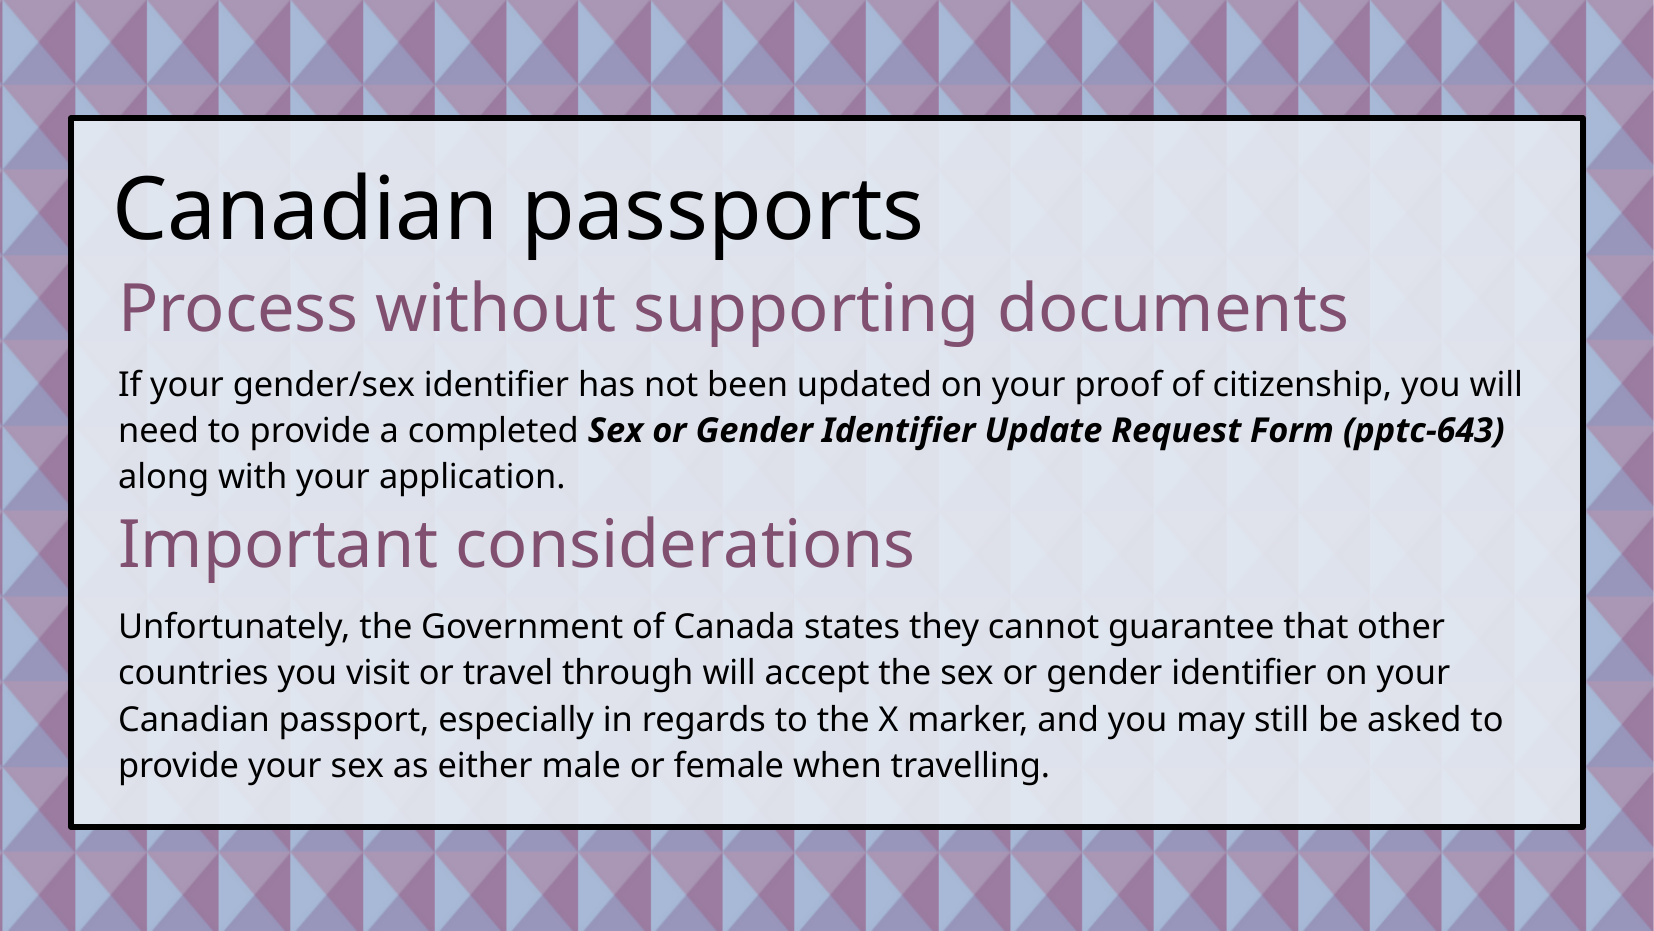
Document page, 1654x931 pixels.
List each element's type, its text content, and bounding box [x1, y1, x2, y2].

text_box Unfortunately, the Government of Canada states they cannot guarantee that other countries you visit or travel through will accept the sex or gender identifier on your Canadian passport, especially in regards to the X marker, and you may still be asked to provide your sex as either male or female when travelling. [118, 601, 1536, 758]
text_box If your gender/sex identifier has not been updated on your proof of citizenship, you will need to provide a completed Sex or Gender Identifier Update Request Form (pptc-643) along with your application. [118, 359, 1536, 497]
title Important considerations [118, 484, 1388, 599]
text_box [70, 118, 1583, 827]
title Canadian passports [112, 153, 1223, 259]
title Process without supporting documents [118, 248, 1388, 363]
picture [0, 0, 1654, 931]
